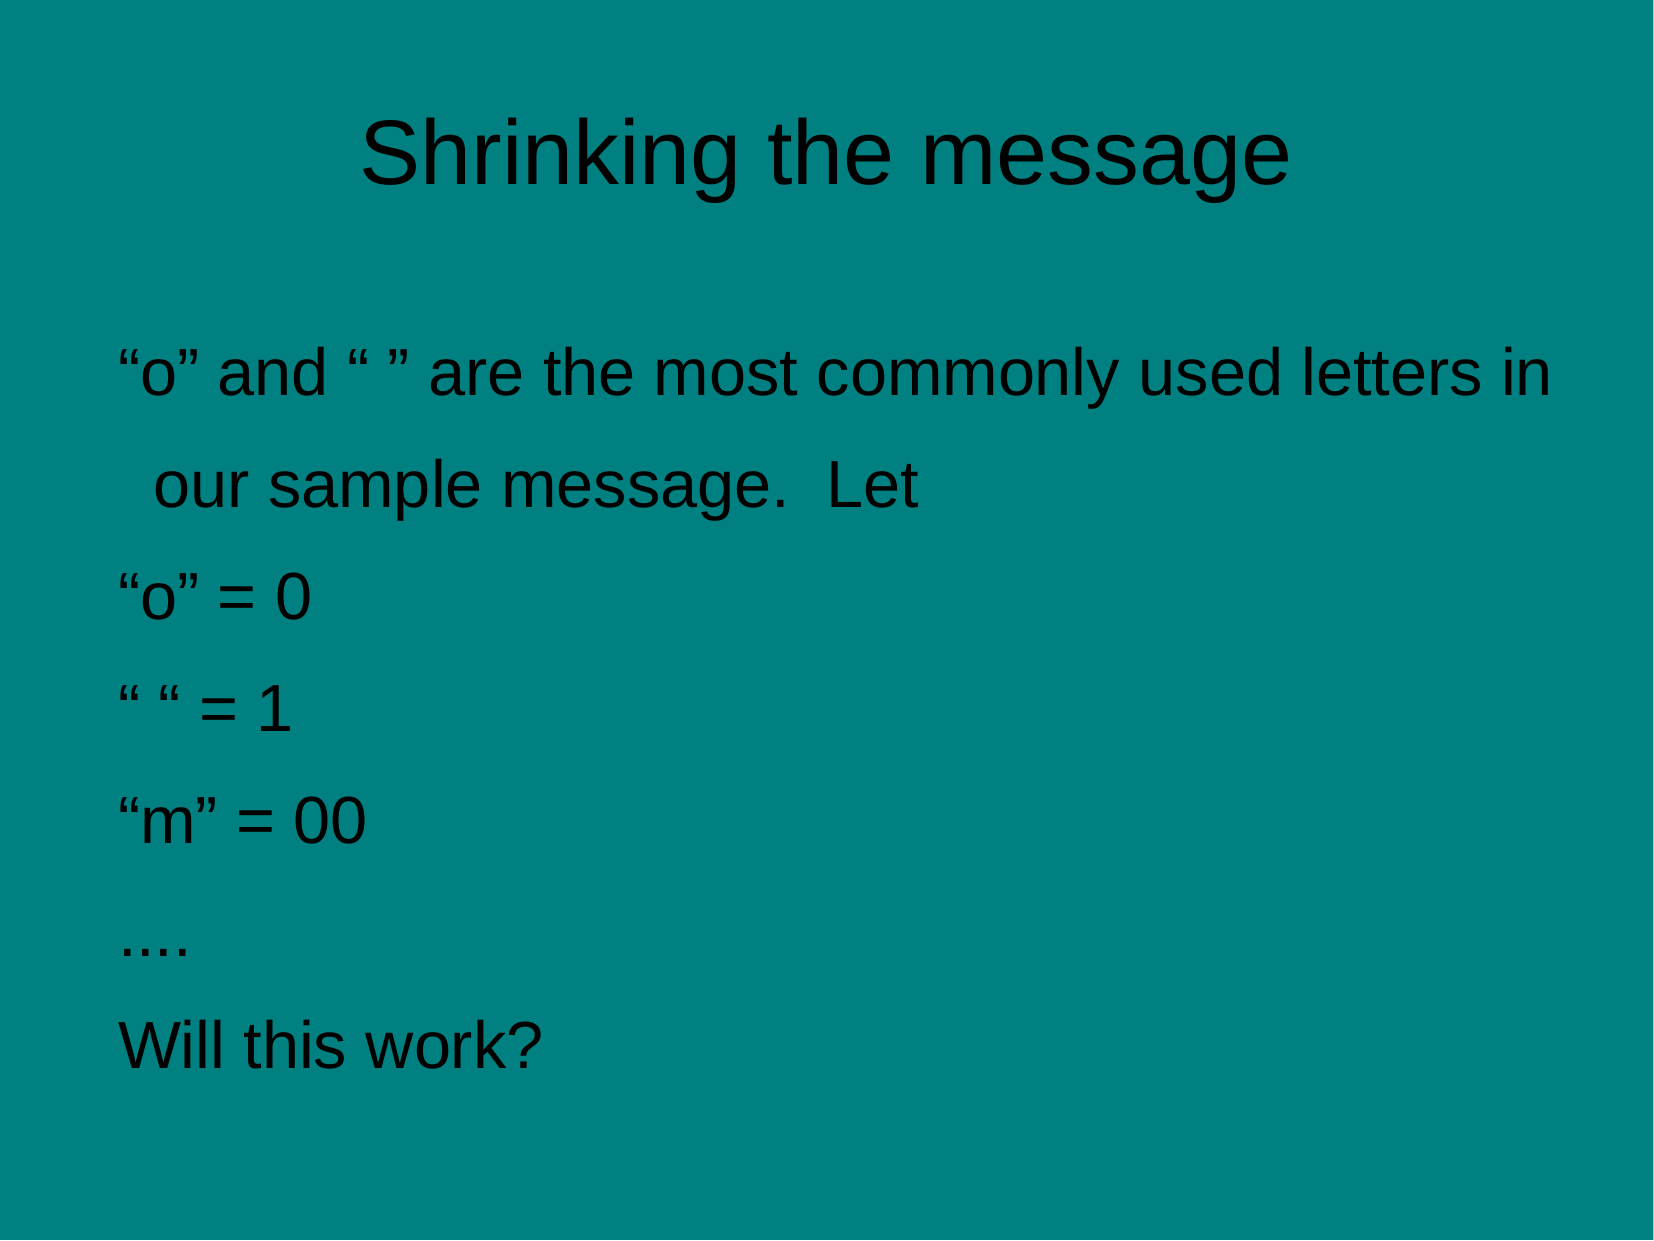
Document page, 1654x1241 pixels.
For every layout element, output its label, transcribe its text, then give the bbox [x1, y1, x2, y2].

title Shrinking the message [82, 56, 1571, 250]
subtitle “o” and “ ” are the most commonly used letters in our sample message. Let “o” = 0 “ “ = 1 “m” = 00 .... Will this work? [82, 297, 1571, 1102]
